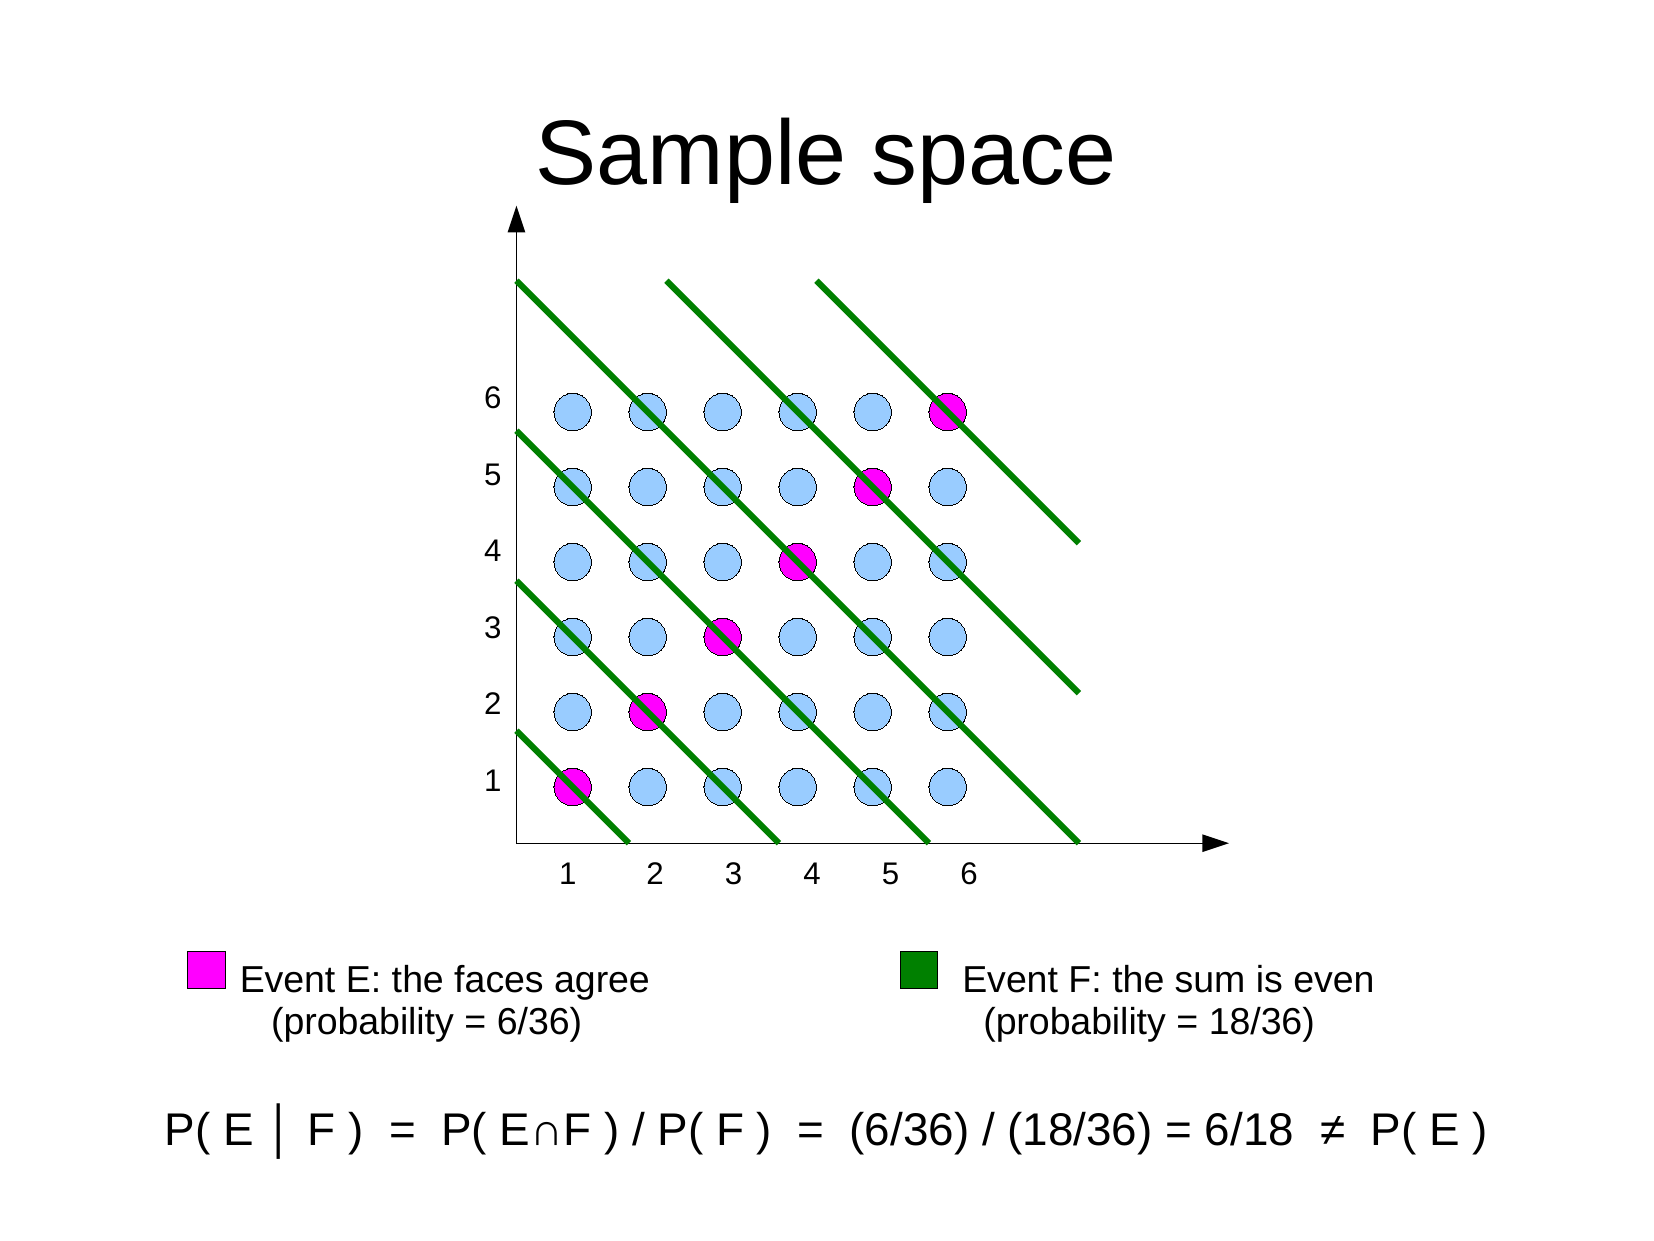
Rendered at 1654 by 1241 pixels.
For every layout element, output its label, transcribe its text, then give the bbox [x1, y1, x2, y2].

text_box [787, 393, 817, 422]
text_box [553, 393, 592, 431]
text_box [628, 468, 667, 506]
text_box [937, 543, 967, 572]
text_box [628, 768, 667, 806]
text_box [637, 543, 667, 572]
text_box Event E: the faces agree (probability = 6/36) [225, 951, 665, 1051]
text_box [712, 618, 742, 647]
text_box [628, 401, 658, 431]
text_box [778, 768, 817, 806]
text_box [637, 393, 667, 422]
text_box [637, 693, 667, 722]
text_box [712, 768, 742, 797]
text_box [562, 618, 592, 647]
text_box [778, 701, 808, 731]
text_box [928, 551, 958, 581]
text_box [778, 551, 808, 581]
text_box [928, 701, 958, 731]
text_box [778, 401, 808, 431]
text_box [937, 693, 967, 722]
text_box [562, 768, 592, 797]
text_box [853, 393, 892, 431]
text_box [562, 468, 592, 497]
text_box [628, 701, 658, 731]
text_box P( E │ F ) = P( E∩F ) / P( F ) = (6/36) / (18/36) = 6/18 ≠ P( E ) [150, 1096, 1516, 1163]
text_box [928, 768, 967, 806]
text_box [703, 693, 742, 731]
text_box [862, 468, 892, 497]
text_box [553, 543, 592, 581]
text_box [853, 776, 883, 806]
text_box [553, 776, 583, 806]
text_box [862, 618, 892, 647]
text_box [778, 468, 817, 506]
text_box [928, 618, 967, 656]
text_box [553, 626, 583, 656]
text_box [787, 693, 817, 722]
text_box [862, 768, 892, 797]
text_box 6 5 4 3 2 1 [469, 330, 517, 806]
text_box [853, 693, 892, 731]
text_box [787, 543, 817, 572]
text_box [712, 468, 742, 497]
text_box [703, 543, 742, 581]
text_box [628, 618, 667, 656]
text_box Event F: the sum is even (probability = 18/36) [947, 951, 1390, 1051]
text_box [900, 951, 938, 989]
text_box [187, 951, 226, 989]
text_box [853, 543, 892, 581]
text_box [703, 476, 733, 506]
text_box [937, 393, 967, 422]
text_box [853, 476, 883, 506]
text_box [853, 626, 883, 656]
text_box [553, 693, 592, 731]
text_box 1 2 3 4 5 6 [450, 843, 1042, 901]
text_box [703, 776, 733, 806]
text_box [703, 626, 733, 656]
text_box [778, 618, 817, 656]
text_box [928, 468, 967, 506]
text_box [703, 393, 742, 431]
text_box [628, 551, 658, 581]
title Sample space [82, 49, 1571, 257]
text_box [928, 401, 958, 431]
text_box [553, 476, 583, 506]
